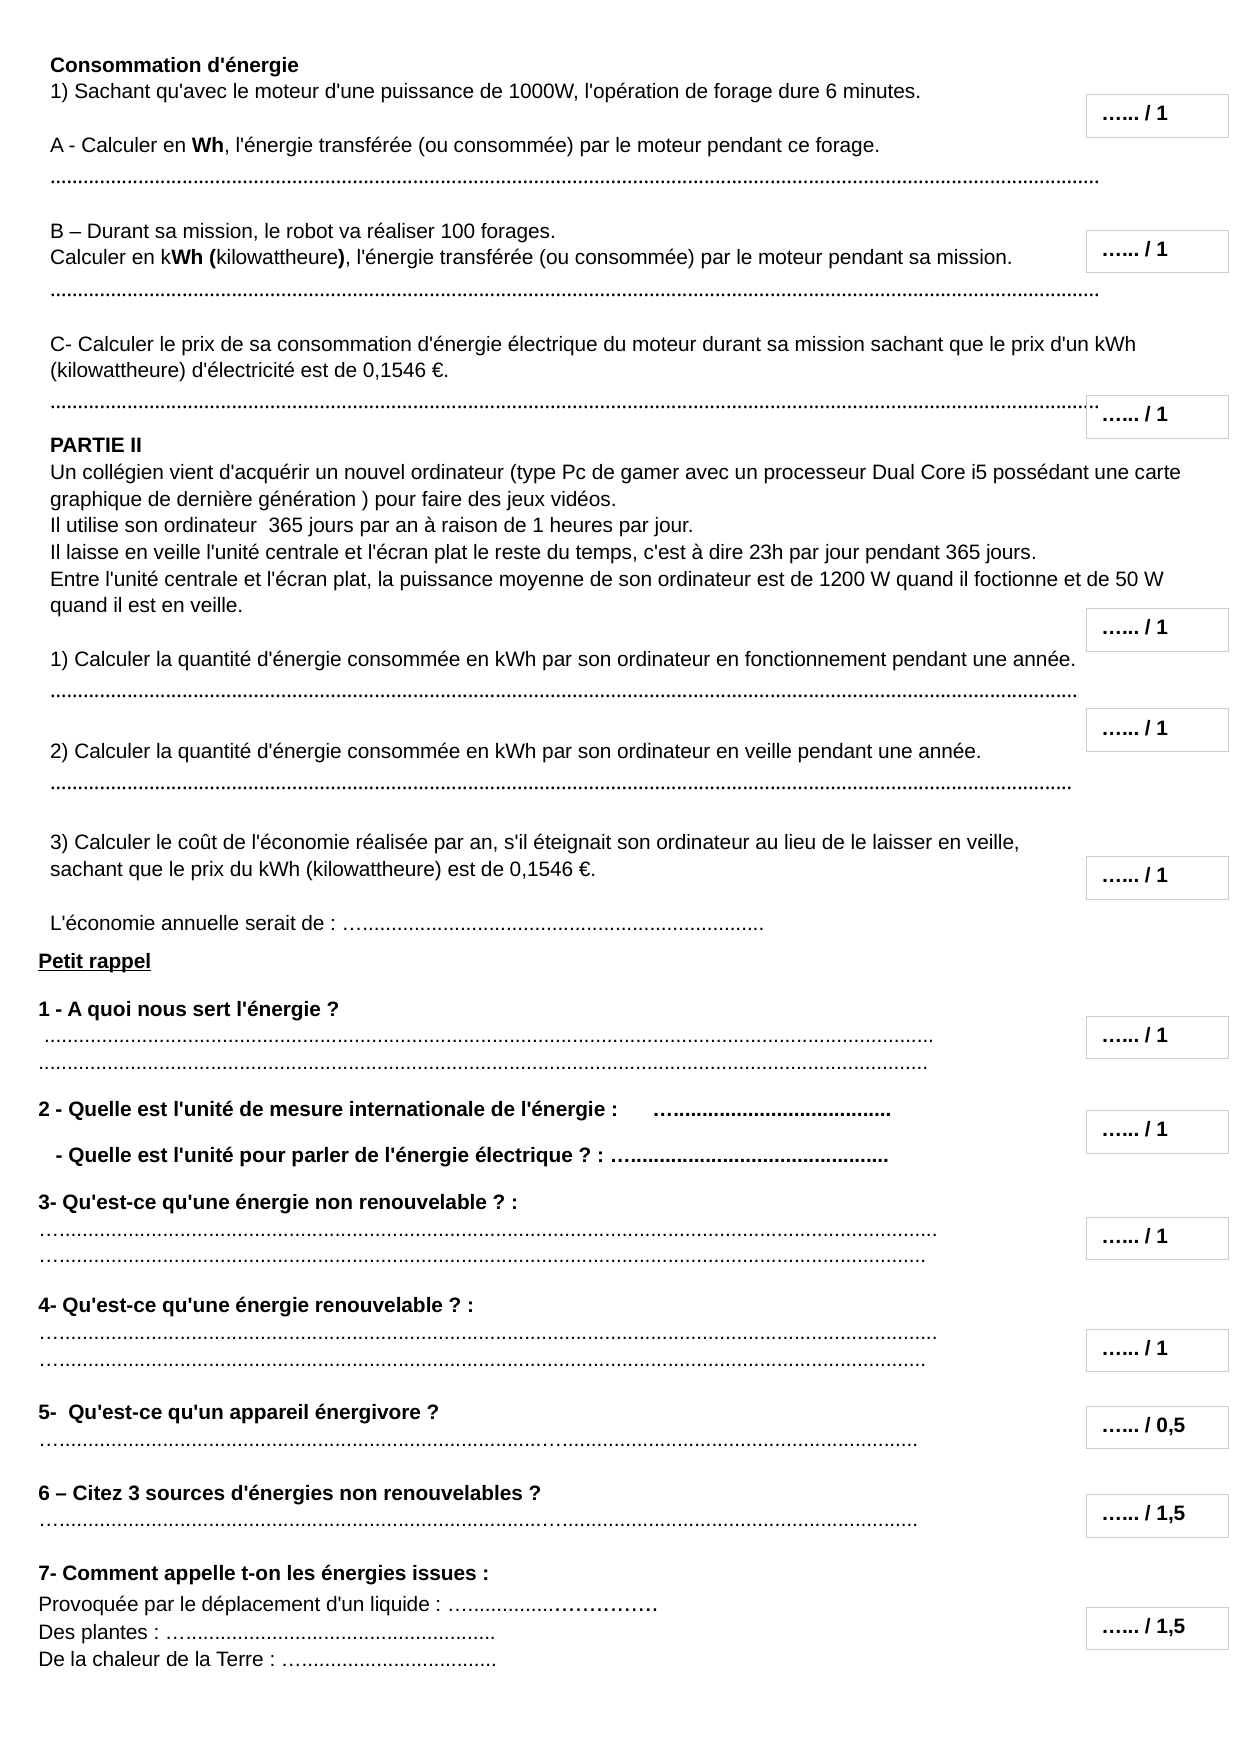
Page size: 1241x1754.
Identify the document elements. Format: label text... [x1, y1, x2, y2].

text_box …... / 1,5 [1086, 1607, 1229, 1650]
text_box …... / 1 [1086, 1217, 1229, 1260]
text_box …... / 1 [1086, 1110, 1229, 1154]
text_box …... / 1 [1086, 230, 1229, 273]
text_box …... / 1 [1086, 1016, 1229, 1059]
text_box …... / 0,5 [1086, 1406, 1229, 1449]
text_box Consommation d'énergie 1) Sachant qu'avec le moteur d'une puissance de 1000W, l'opération de forage dure 6 minutes. A - Calculer en Wh, l'énergie transférée (ou consommée) par le moteur pendant ce forage. ……......................................................................................................................................................................................... B – Durant sa mission, le robot va réaliser 100 forages. Calculer en kWh (kilowattheure), l'énergie transférée (ou consommée) par le moteur pendant sa mission. ……......................................................................................................................................................................................... C- Calculer le prix de sa consommation d'énergie électrique du moteur durant sa mission sachant que le prix d'un kWh (kilowattheure) d'électricité est de 0,1546 €. ……......................................................................................................................................................................................... [35, 42, 1182, 402]
text_box Petit rappel 1 - A quoi nous sert l'énergie ? ........................................................................................................................................................... ........................................................................................................................................................... 2 - Quelle est l'unité de mesure internationale de l'énergie : …...................................... - Quelle est l'unité pour parler de l'énergie électrique ? : …............................................. 3- Qu'est-ce qu'une énergie non renouvelable ? : …......................................................................................................................................................... …....................................................................................................................................................... 4- Qu'est-ce qu'une énergie renouvelable ? : …......................................................................................................................................................... …....................................................................................................................................................... 5- Qu'est-ce qu'un appareil énergivore ? …....................................................................................….............................................................. 6 – Citez 3 sources d'énergies non renouvelables ? …....................................................................................….............................................................. 7- Comment appelle t-on les énergies issues : Provoquée par le déplacement d'un liquide : ….............................. Des plantes : …...................................................... De la chaleur de la Terre : ….................................. [23, 942, 1241, 1705]
text_box …... / 1 [1086, 708, 1229, 752]
text_box PARTIE II Un collégien vient d'acquérir un nouvel ordinateur (type Pc de gamer avec un processeur Dual Core i5 possédant une carte graphique de dernière génération ) pour faire des jeux vidéos. Il utilise son ordinateur 365 jours par an à raison de 1 heures par jour. Il laisse en veille l'unité centrale et l'écran plat le reste du temps, c'est à dire 23h par jour pendant 365 jours. Entre l'unité centrale et l'écran plat, la puissance moyenne de son ordinateur est de 1200 W quand il foctionne et de 50 W quand il est en veille. 1) Calculer la quantité d'énergie consommée en kWh par son ordinateur en fonctionnement pendant une année. ……..................................................................................................................................................................................... 2) Calculer la quantité d'énergie consommée en kWh par son ordinateur en veille pendant une année. …….................................................................................................................................................................................... 3) Calculer le coût de l'économie réalisée par an, s'il éteignait son ordinateur au lieu de le laisser en veille, sachant que le prix du kWh (kilowattheure) est de 0,1546 €. L'économie annuelle serait de : …...................................................................... [35, 422, 1217, 942]
text_box …... / 1 [1086, 395, 1229, 439]
text_box …... / 1 [1086, 856, 1229, 900]
text_box …... / 1 [1086, 94, 1229, 138]
text_box …... / 1,5 [1086, 1494, 1229, 1538]
text_box …... / 1 [1086, 608, 1229, 652]
text_box …... / 1 [1086, 1329, 1229, 1372]
